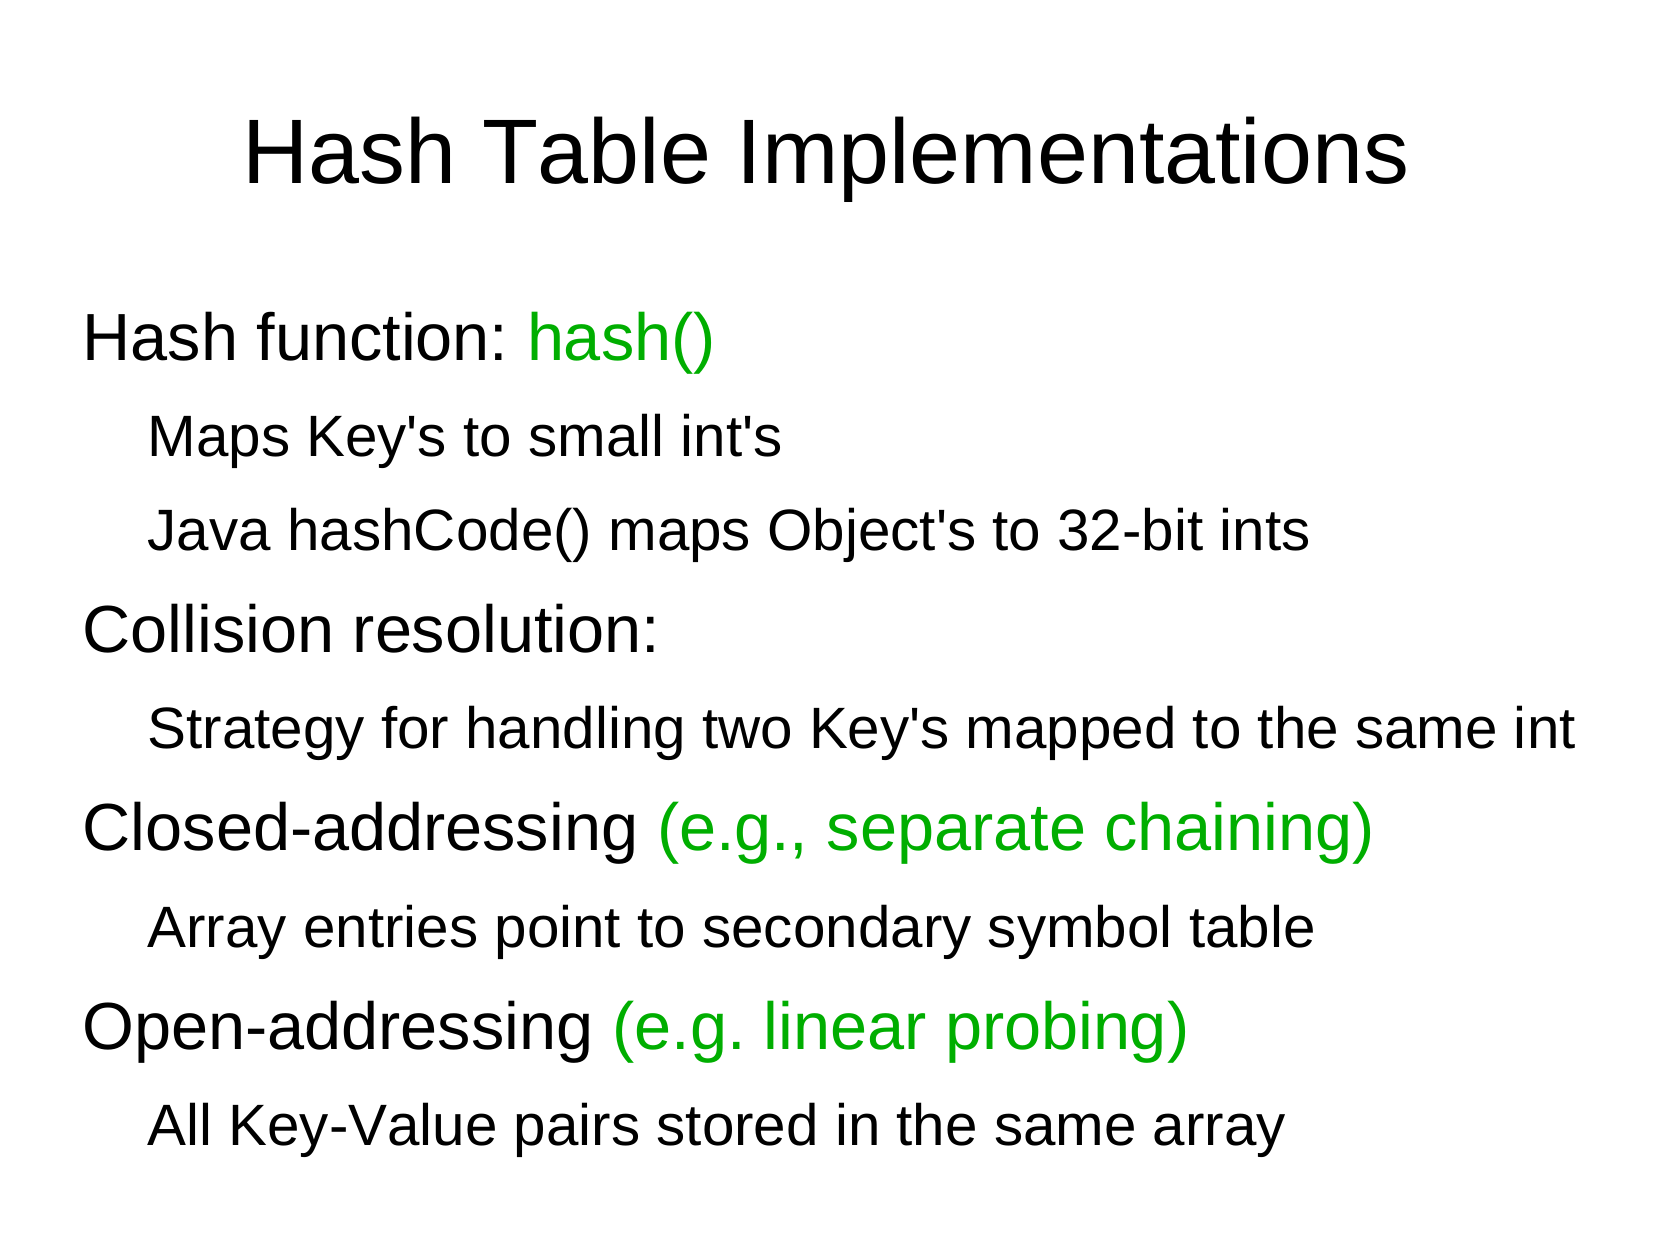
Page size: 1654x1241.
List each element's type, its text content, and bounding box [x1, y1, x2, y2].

list Hash function: hash() Maps Key's to small int's Java hashCode() maps Object's to 32-bit ints Collision resolution: Strategy for handling two Key's mapped to the same int Closed-addressing (e.g., separate chaining) Array entries point to secondary symbol table Open-addressing (e.g. linear probing) All Key-Value pairs stored in the same array [82, 295, 1654, 1241]
title Hash Table Implementations [82, 49, 1571, 257]
